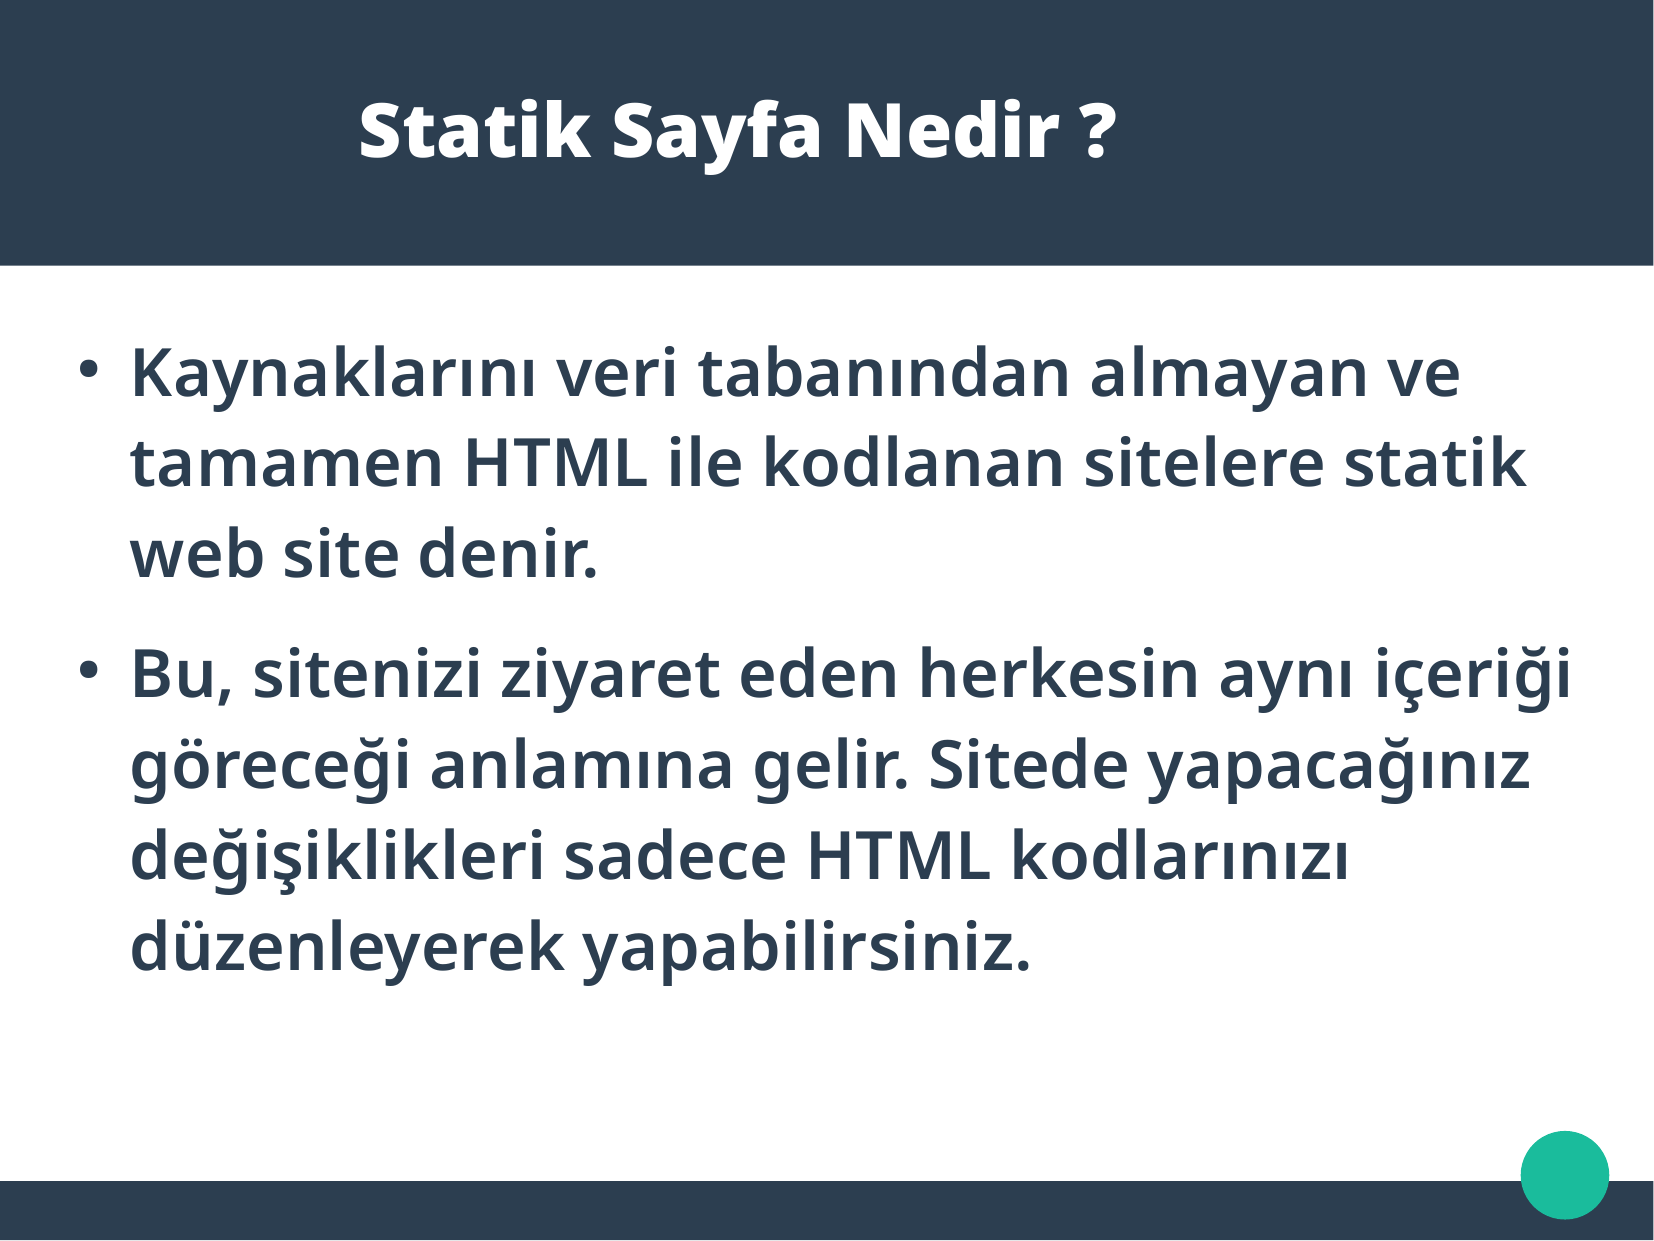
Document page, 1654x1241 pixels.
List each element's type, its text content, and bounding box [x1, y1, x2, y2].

list Kaynaklarını veri tabanından almayan ve tamamen HTML ile kodlanan sitelere statik web site denir. Bu, sitenizi ziyaret eden herkesin aynı içeriği göreceği anlamına gelir. Sitede yapacağınız değişiklikleri sadece HTML kodlarınızı düzenleyerek yapabilirsiniz. [59, 324, 1595, 1152]
title Statik Sayfa Nedir ? [59, 49, 1595, 207]
